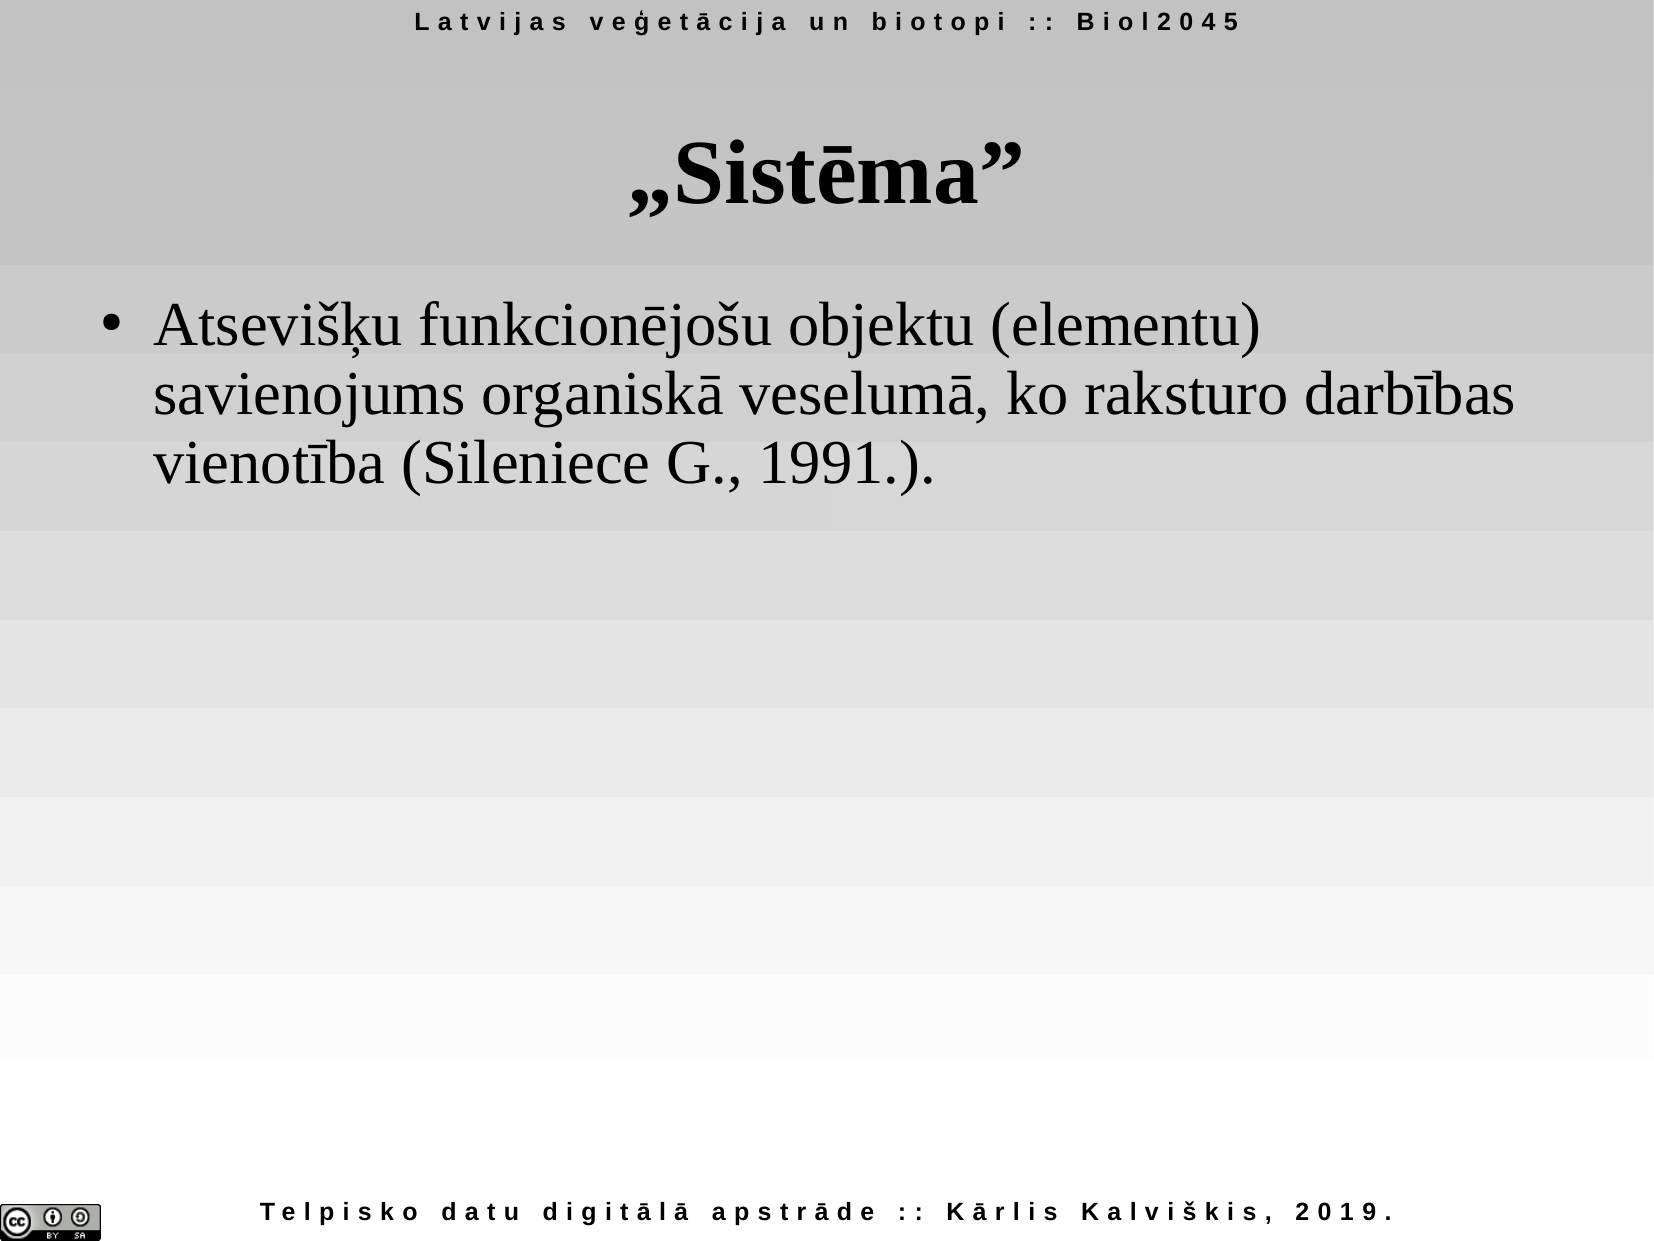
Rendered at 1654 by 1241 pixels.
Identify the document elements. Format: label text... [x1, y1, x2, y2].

picture [0, 0, 1654, 1241]
list Atsevišķu funkcionējošu objektu (elementu) savienojums organiskā veselumā, ko raksturo darbības vienotība (Sileniece G., 1991.). [82, 289, 1571, 1113]
title „Sistēma” [29, 49, 1625, 296]
